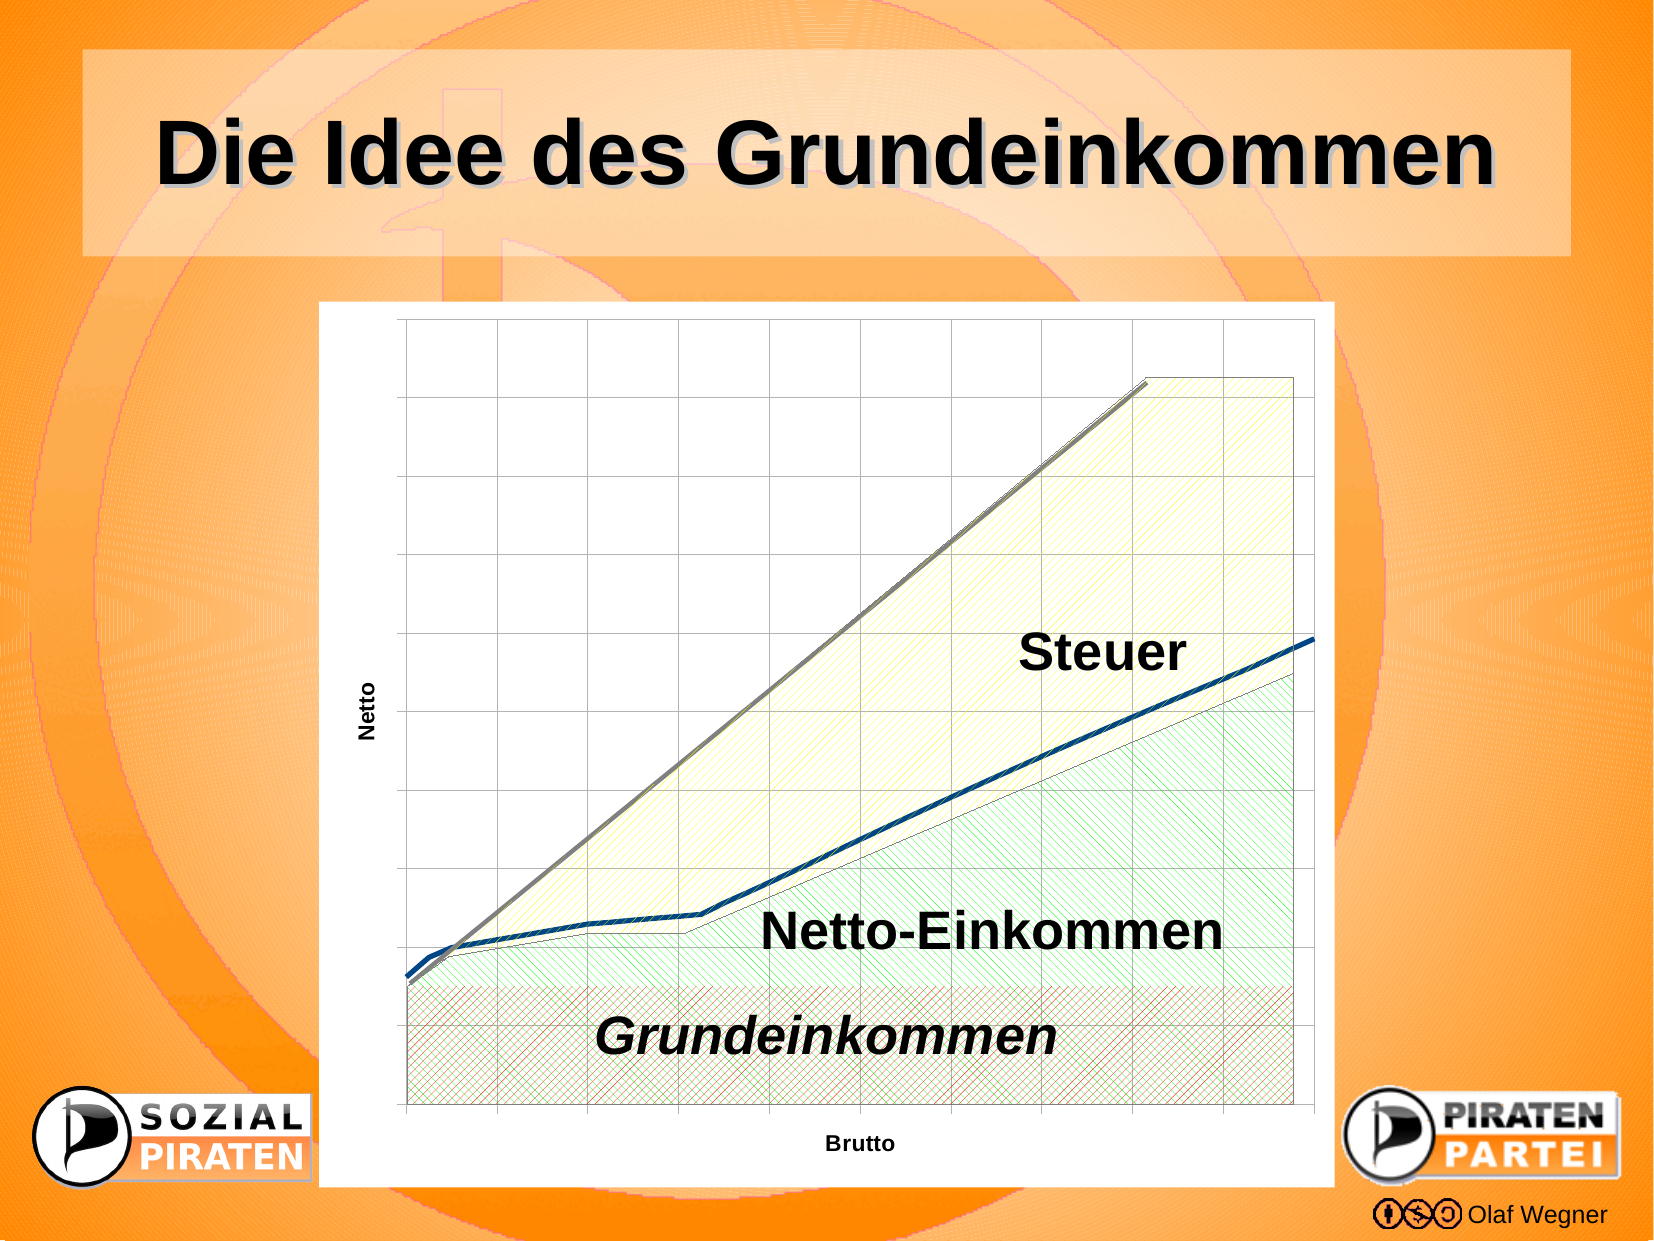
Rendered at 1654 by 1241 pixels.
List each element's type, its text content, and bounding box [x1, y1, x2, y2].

text_box Olaf Wegner [1452, 1193, 1623, 1237]
picture [29, 0, 1623, 1241]
text_box Steuer [1003, 614, 1203, 690]
text_box [407, 377, 1294, 1105]
text_box Netto-Einkommen [745, 893, 1241, 969]
chart [319, 301, 1335, 1188]
text_box Grundeinkommen [579, 998, 1075, 1074]
title Die Idee des Grundeinkommen [82, 49, 1571, 257]
